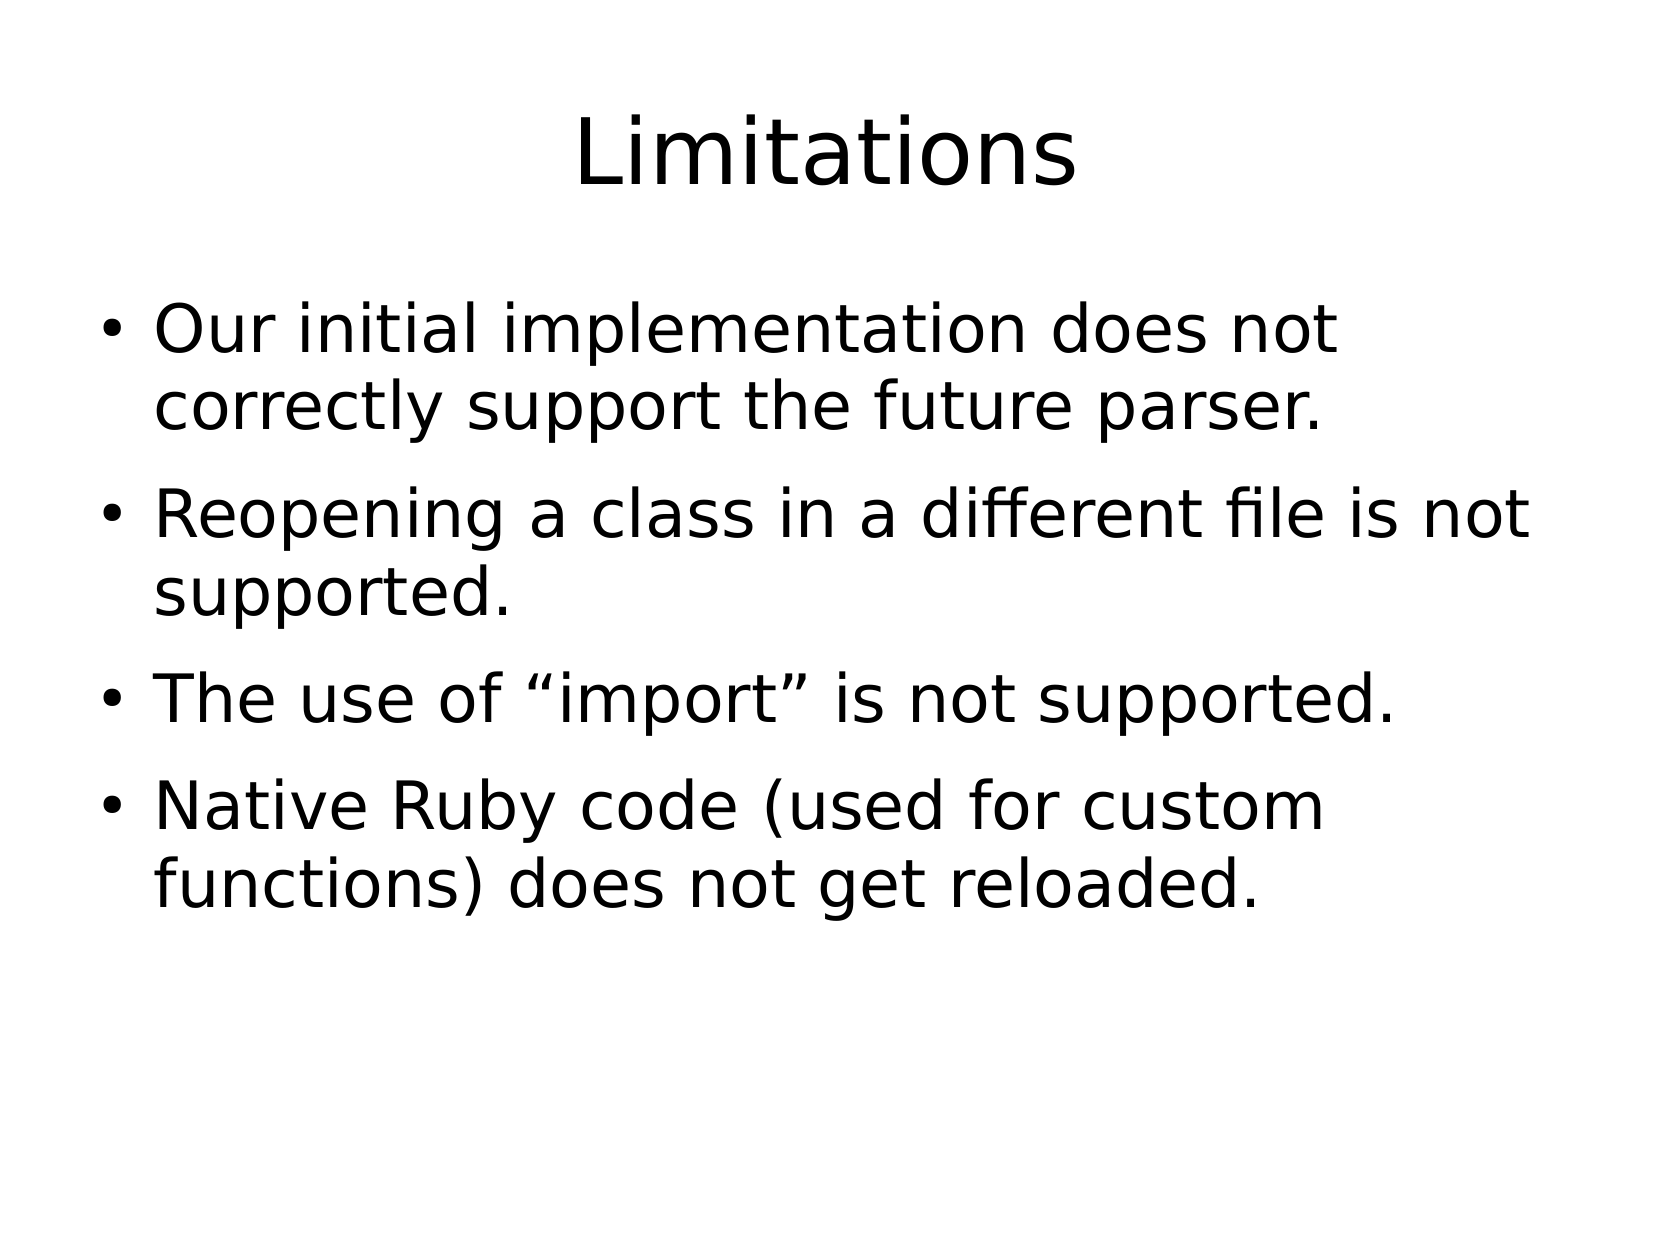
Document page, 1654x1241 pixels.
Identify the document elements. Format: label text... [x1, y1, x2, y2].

title Limitations [82, 49, 1571, 257]
list Our initial implementation does not correctly support the future parser. Reopening a class in a different file is not supported. The use of “import” is not supported. Native Ruby code (used for custom functions) does not get reloaded. [82, 290, 1571, 1010]
